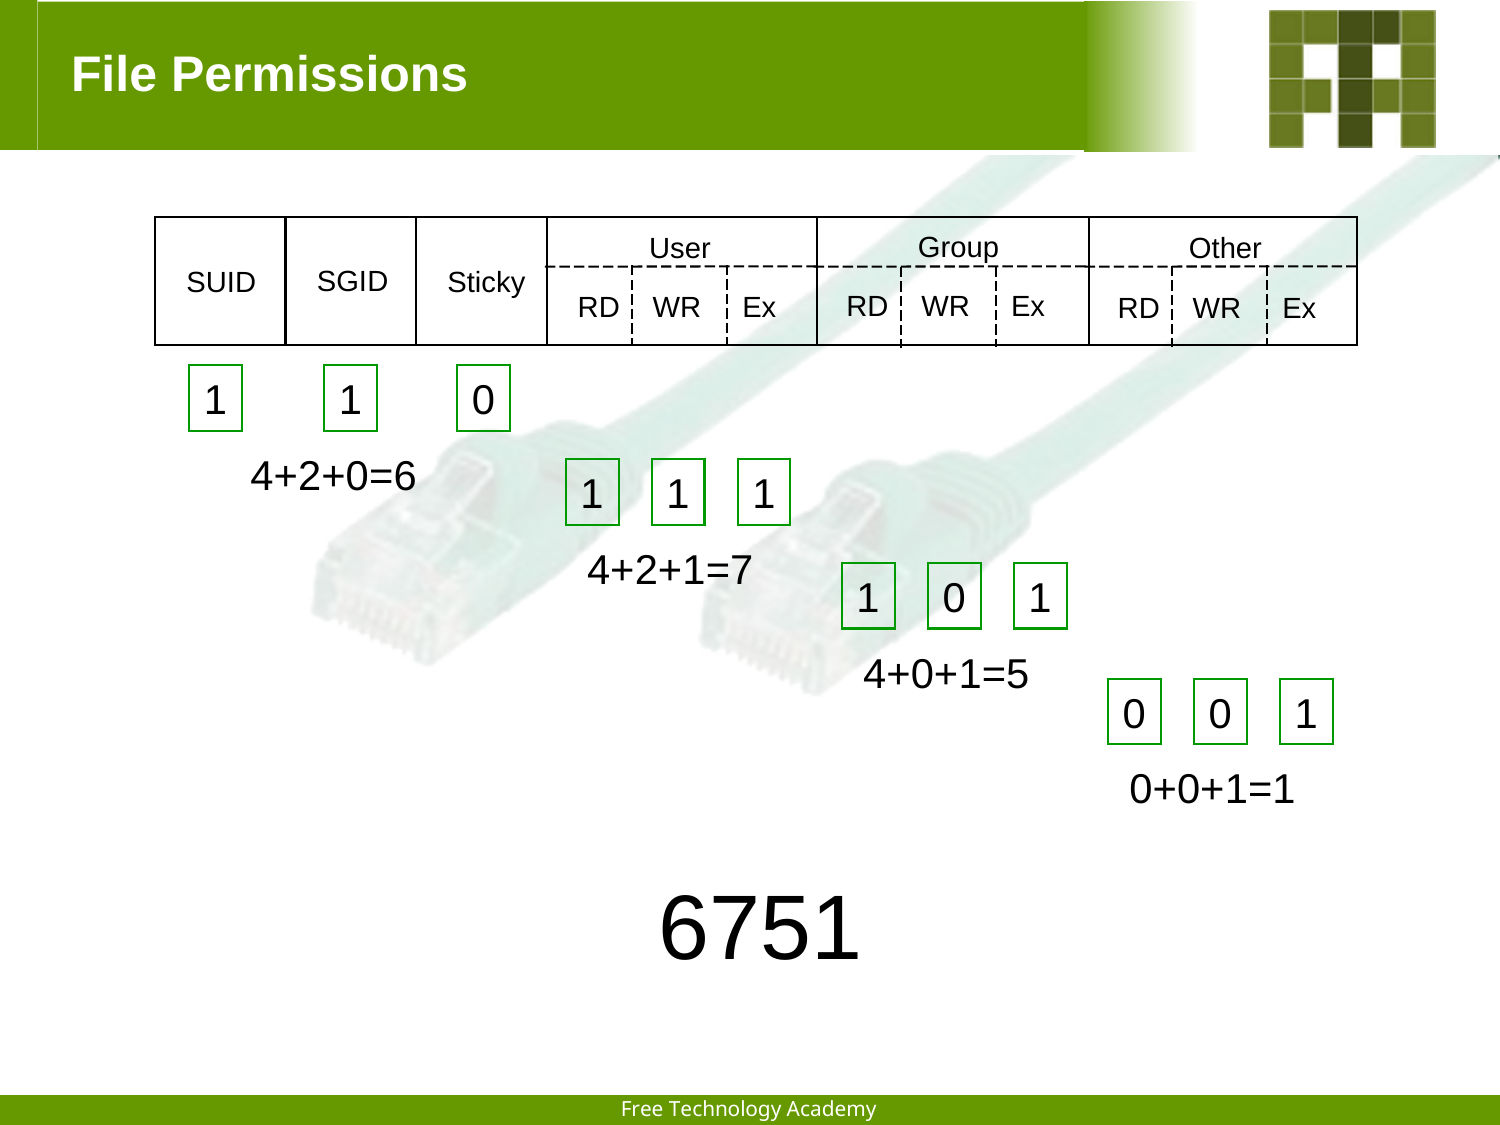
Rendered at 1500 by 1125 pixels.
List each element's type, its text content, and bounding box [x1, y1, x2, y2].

text_box RD WR Ex [1102, 281, 1349, 332]
text_box 4+0+1=5 [848, 638, 1045, 705]
title File Permissions [56, 1, 1107, 152]
text_box 0 [457, 365, 511, 431]
text_box 0+0+1=1 [1114, 754, 1311, 821]
text_box 4+2+0=6 [235, 441, 432, 507]
text_box 4+2+1=7 [572, 534, 769, 601]
text_box RD WR Ex [831, 279, 1077, 331]
text_box SUID [171, 255, 272, 306]
text_box User [634, 221, 743, 272]
text_box 1 [189, 365, 243, 431]
text_box 1 [324, 365, 378, 431]
text_box 1 [1279, 678, 1333, 745]
text_box Sticky [432, 255, 541, 307]
text_box 1 [841, 563, 895, 629]
text_box 0 [927, 563, 981, 629]
text_box SGID [302, 254, 404, 305]
text_box 0 [1107, 678, 1161, 745]
text_box 1 [1013, 563, 1067, 629]
picture [1269, 10, 1436, 148]
text_box 0 [1193, 678, 1247, 745]
text_box 1 [565, 459, 619, 525]
text_box 1 [737, 459, 791, 525]
text_box 1 [651, 459, 705, 525]
text_box Group [903, 220, 1015, 271]
text_box RD WR Ex [563, 280, 809, 332]
text_box Other [1174, 222, 1286, 273]
text_box 6751 [644, 859, 878, 986]
